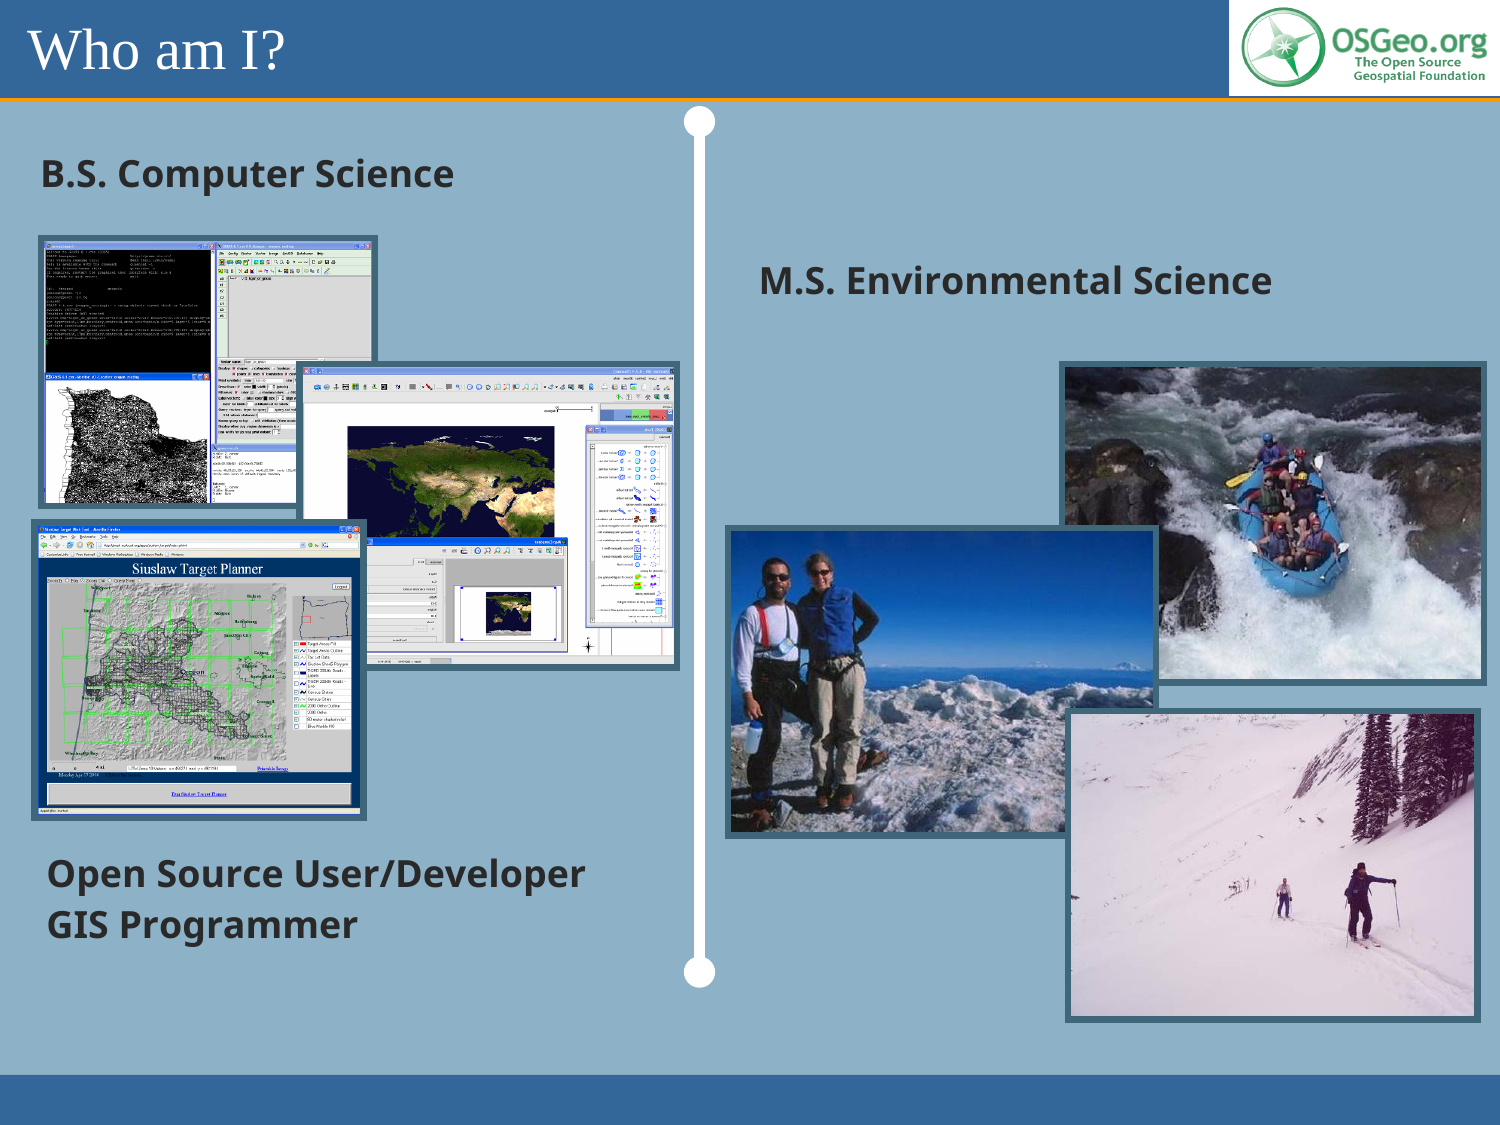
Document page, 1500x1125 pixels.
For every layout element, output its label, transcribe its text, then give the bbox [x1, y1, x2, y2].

title Who am I? [12, 0, 1138, 100]
picture [730, 530, 1154, 833]
picture [1228, 0, 1500, 97]
text_box B.S. Computer Science [25, 140, 663, 207]
text_box Open Source User/Developer GIS Programmer [31, 839, 675, 1009]
picture [1065, 367, 1481, 680]
picture [302, 367, 675, 665]
picture [37, 524, 361, 815]
text_box M.S. Environmental Science [743, 247, 1463, 314]
picture [1071, 713, 1475, 1017]
picture [44, 241, 372, 504]
